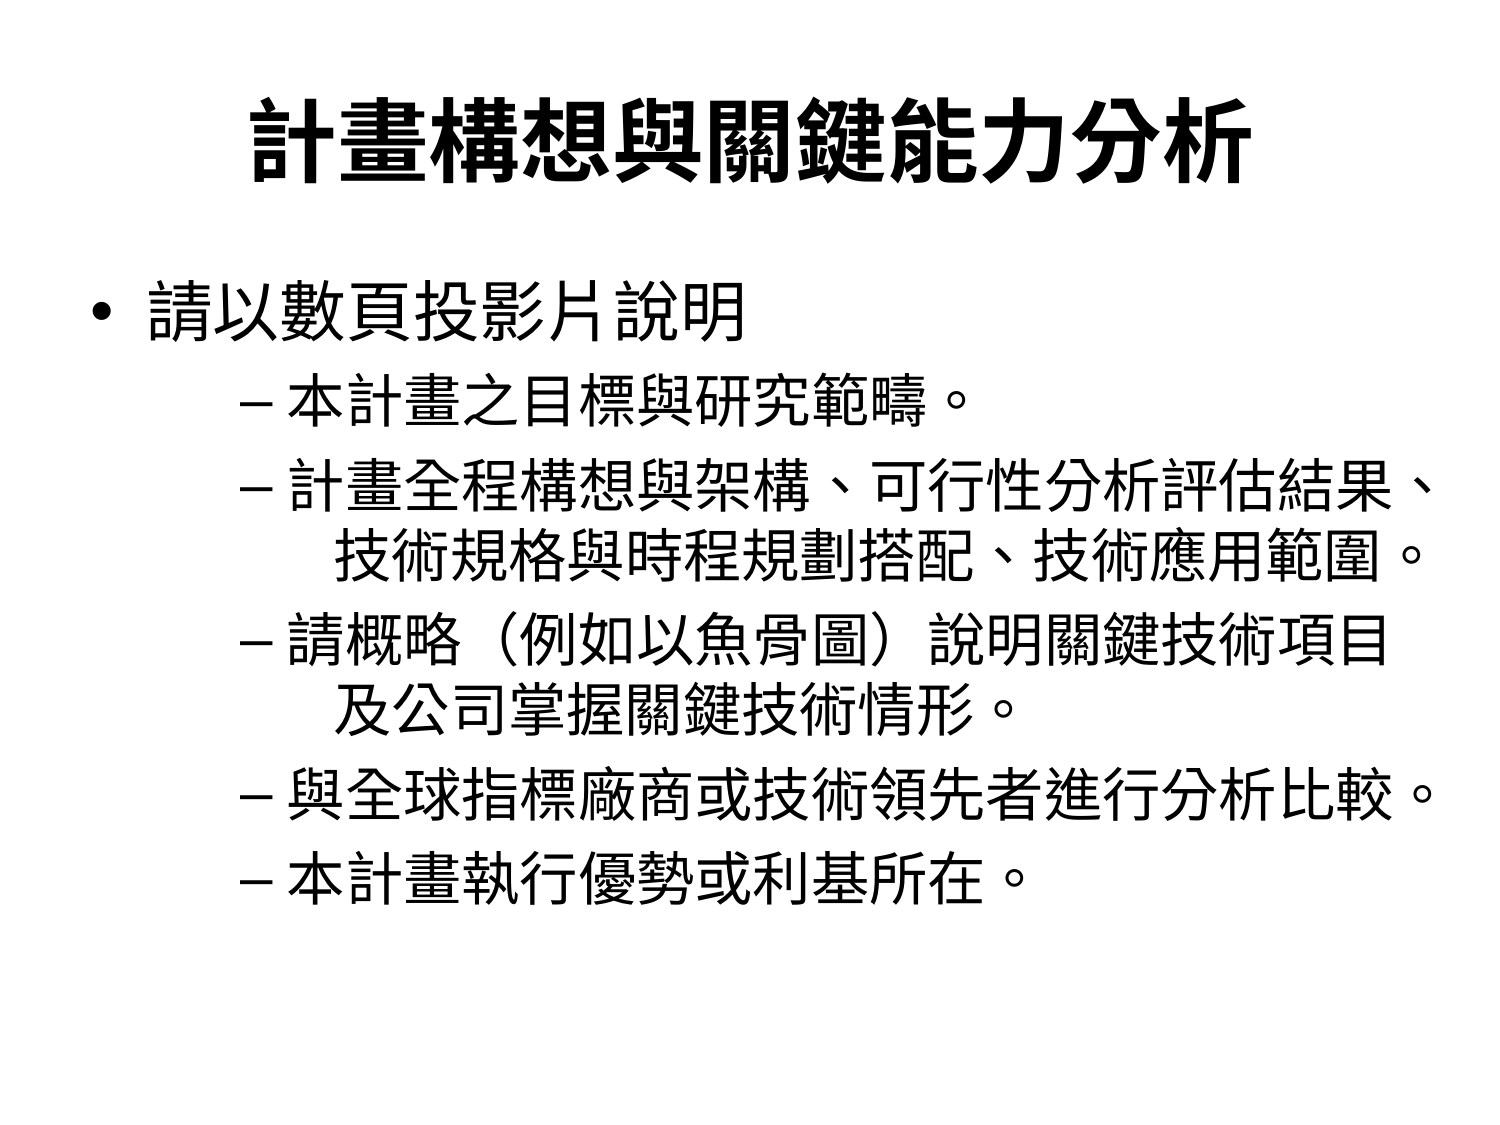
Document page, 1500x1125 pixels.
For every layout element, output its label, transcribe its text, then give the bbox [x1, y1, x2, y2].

title 計畫構想與關鍵能力分析 [75, 45, 1426, 233]
list 請以數頁投影片說明 本計畫之目標與研究範疇。 計畫全程構想與架構、可行性分析評估結果、技術規格與時程規劃搭配、技術應用範圍。 請概略（例如以魚骨圖）說明關鍵技術項目及公司掌握關鍵技術情形。 與全球指標廠商或技術領先者進行分析比較。 本計畫執行優勢或利基所在。 [75, 262, 1426, 1005]
